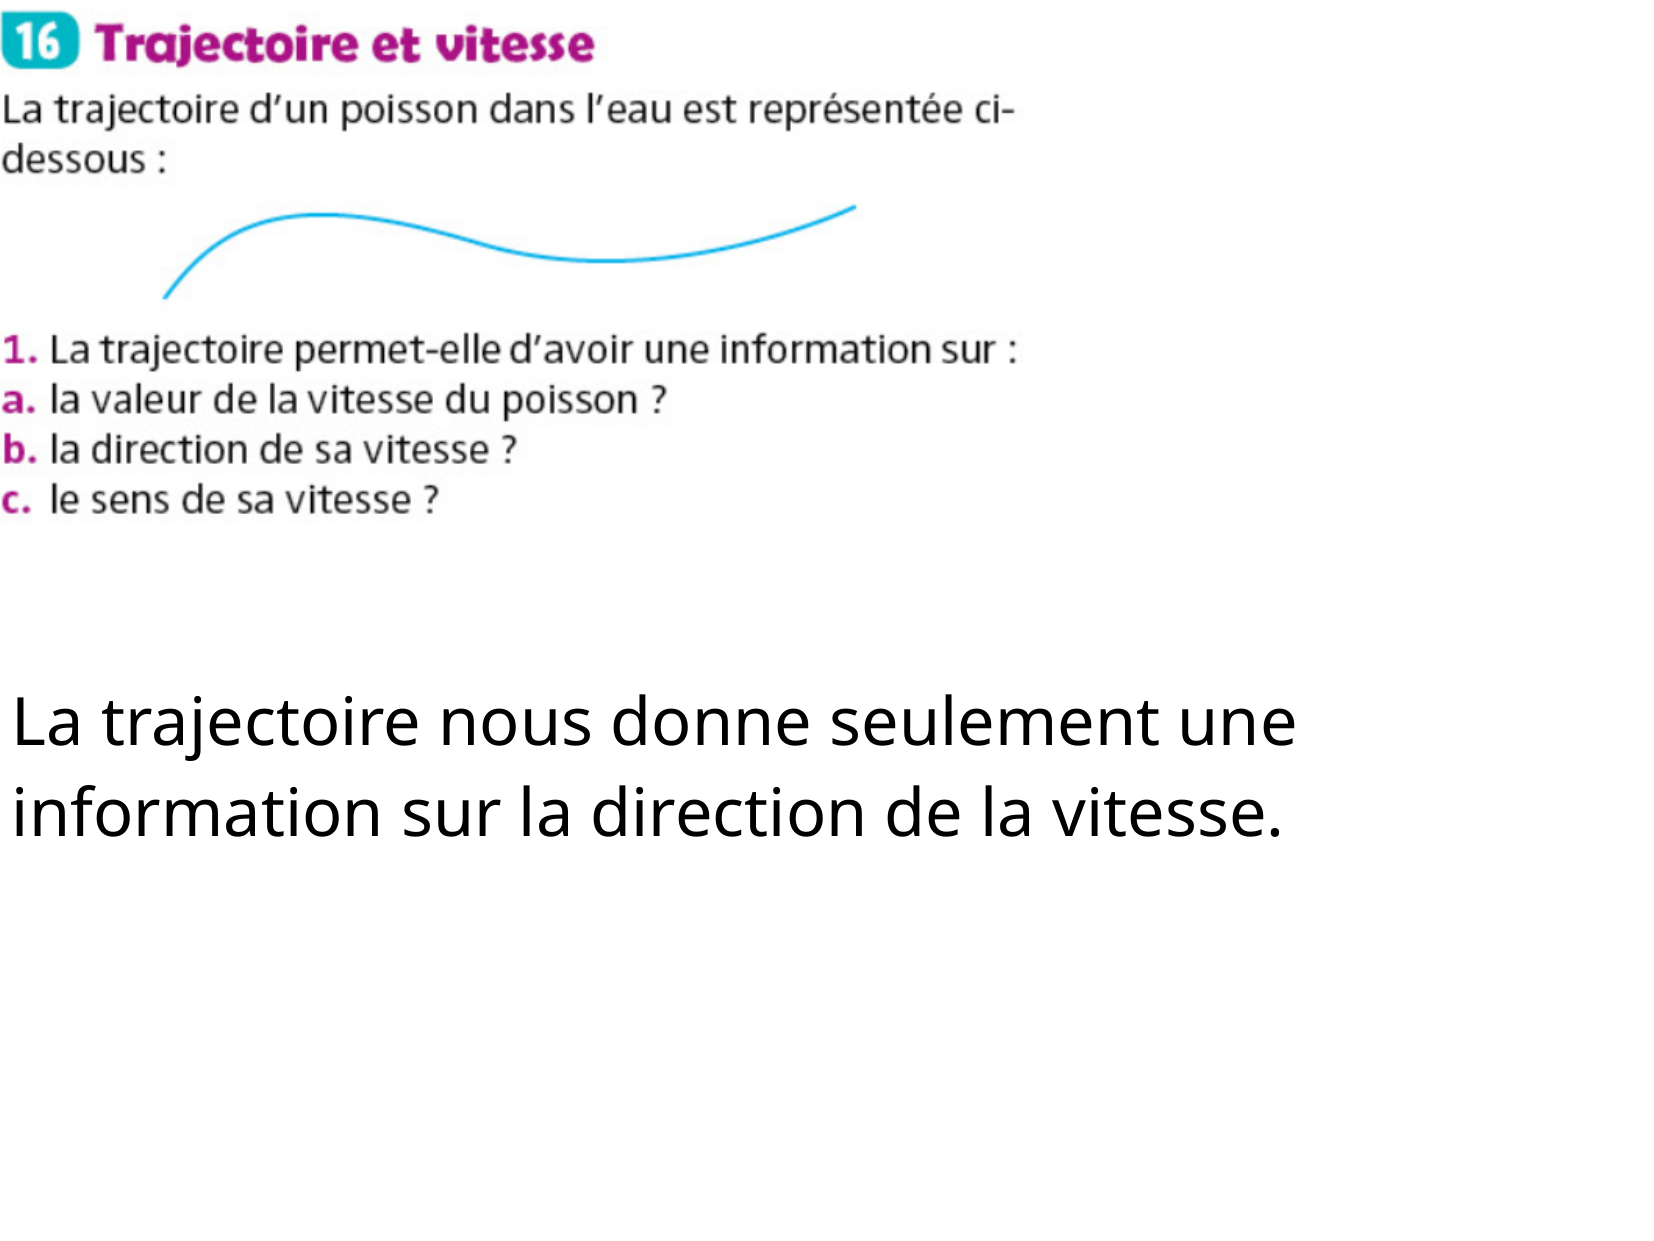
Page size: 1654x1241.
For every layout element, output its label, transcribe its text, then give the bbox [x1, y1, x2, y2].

subtitle La trajectoire nous donne seulement une information sur la direction de la vitesse. [11, 129, 1642, 1229]
picture [0, 0, 1030, 540]
